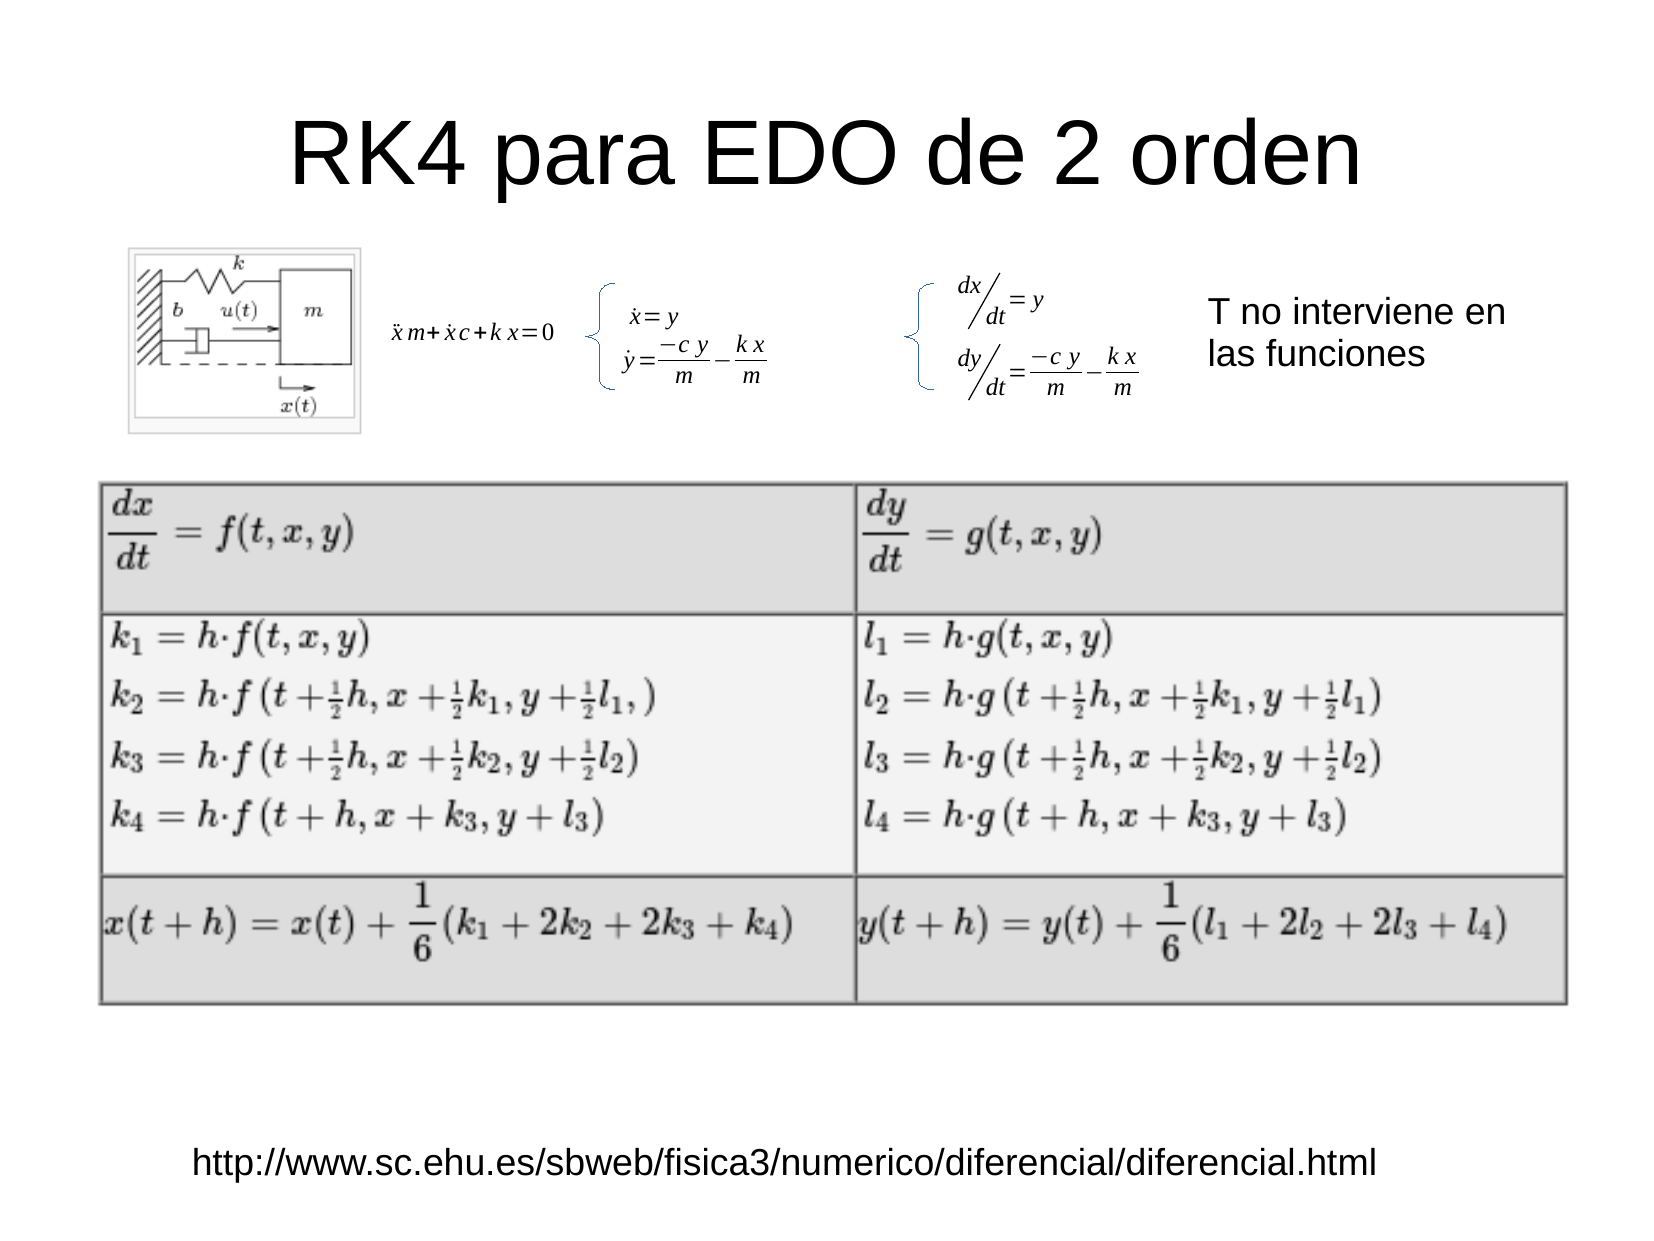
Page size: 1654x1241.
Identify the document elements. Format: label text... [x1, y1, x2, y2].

text_box http://www.sc.ehu.es/sbweb/fisica3/numerico/diferencial/diferencial.html [177, 1133, 1453, 1191]
chart [951, 342, 1146, 402]
picture [111, 229, 382, 450]
chart [951, 271, 1051, 331]
chart [383, 319, 560, 347]
title RK4 para EDO de 2 orden [82, 49, 1571, 257]
text_box T no interviene en las funciones [1192, 283, 1571, 414]
picture [94, 472, 1576, 1016]
chart [614, 302, 775, 390]
